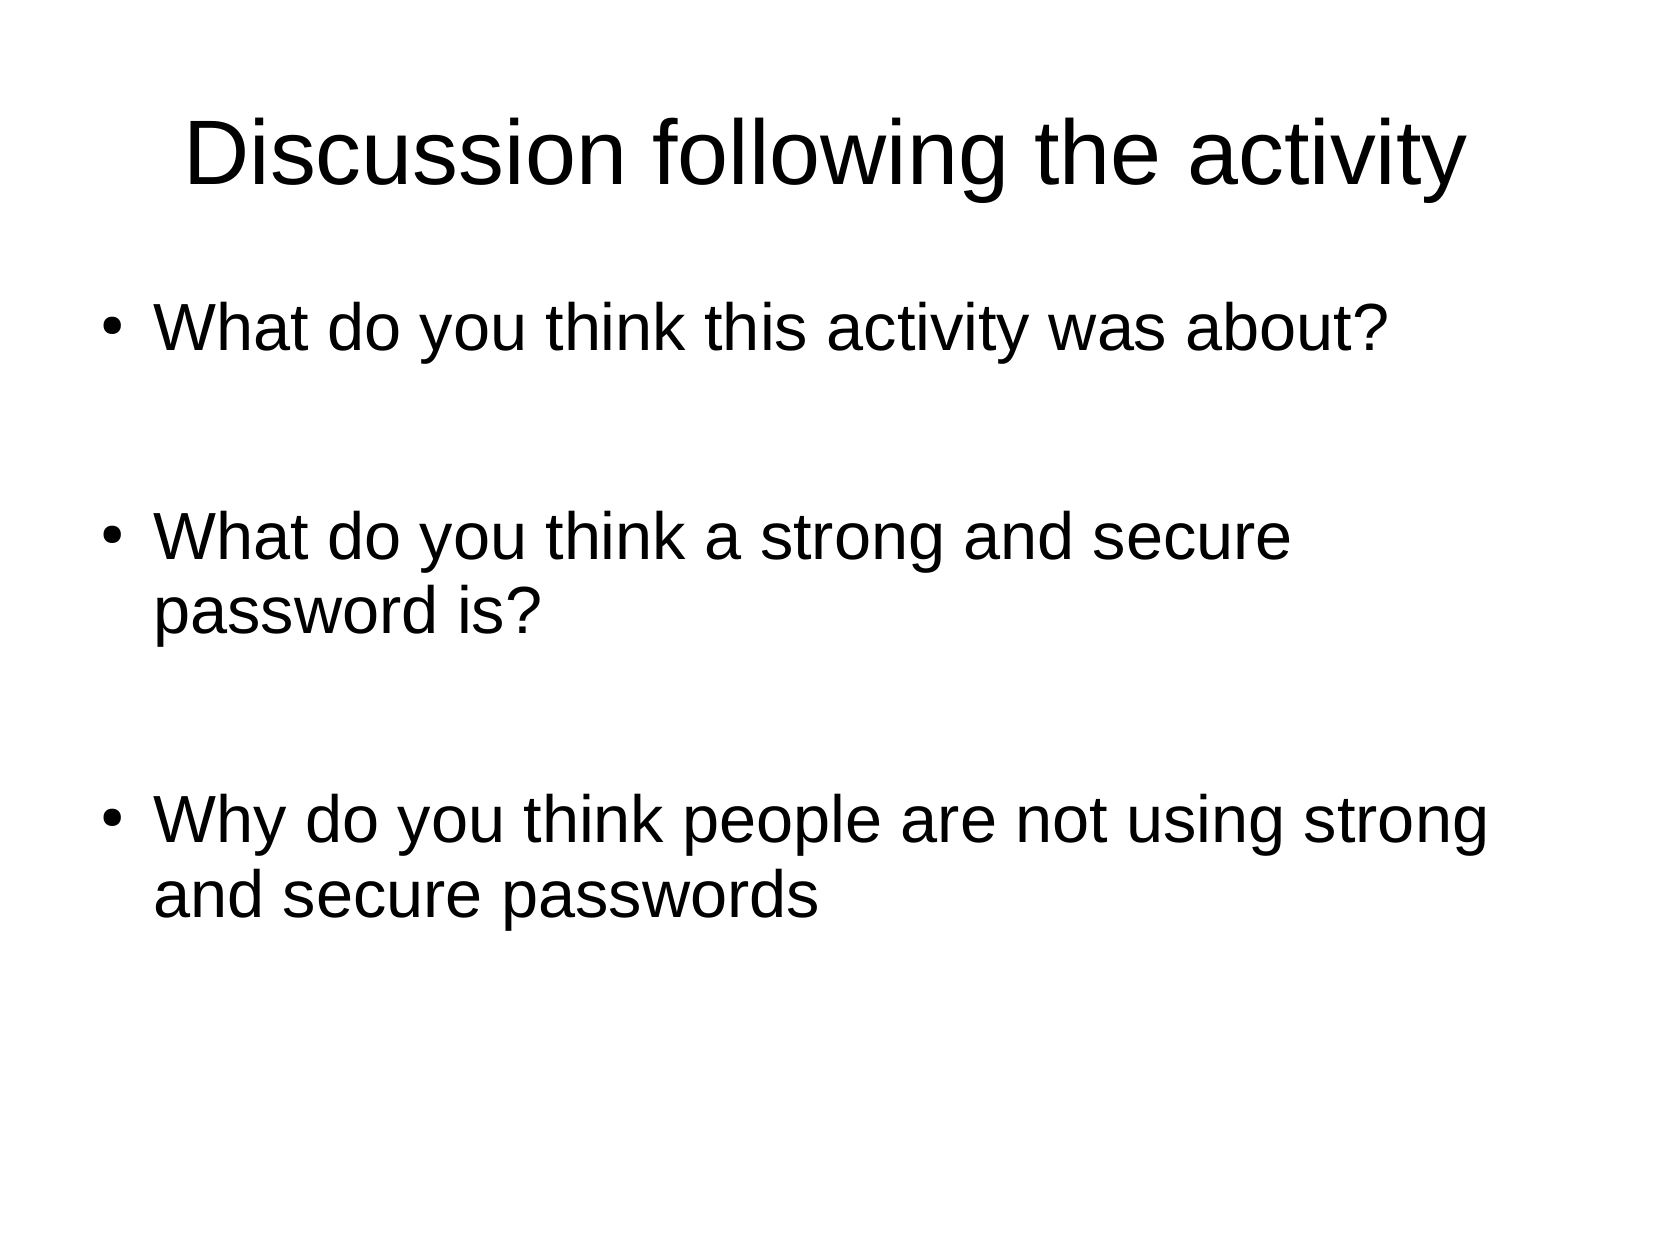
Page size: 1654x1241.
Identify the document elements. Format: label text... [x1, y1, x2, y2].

list What do you think this activity was about? What do you think a strong and secure password is? Why do you think people are not using strong and secure passwords [82, 290, 1571, 1010]
title Discussion following the activity [82, 49, 1571, 257]
